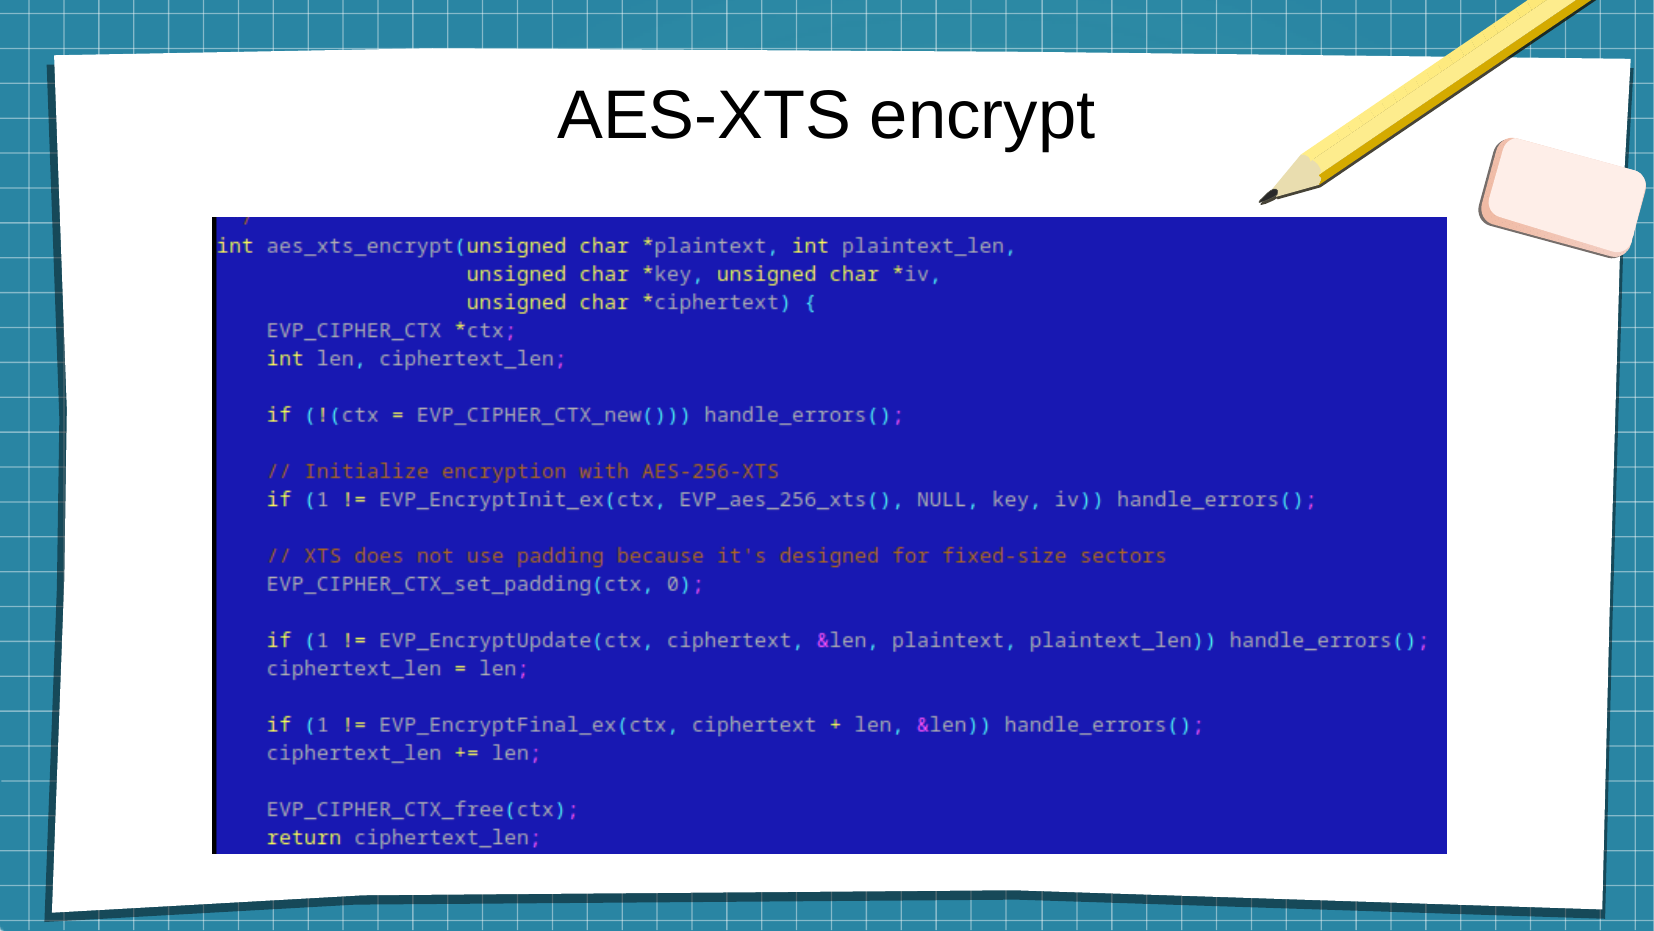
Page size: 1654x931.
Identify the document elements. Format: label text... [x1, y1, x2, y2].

title AES-XTS encrypt [82, 37, 1571, 193]
picture [212, 217, 1447, 854]
